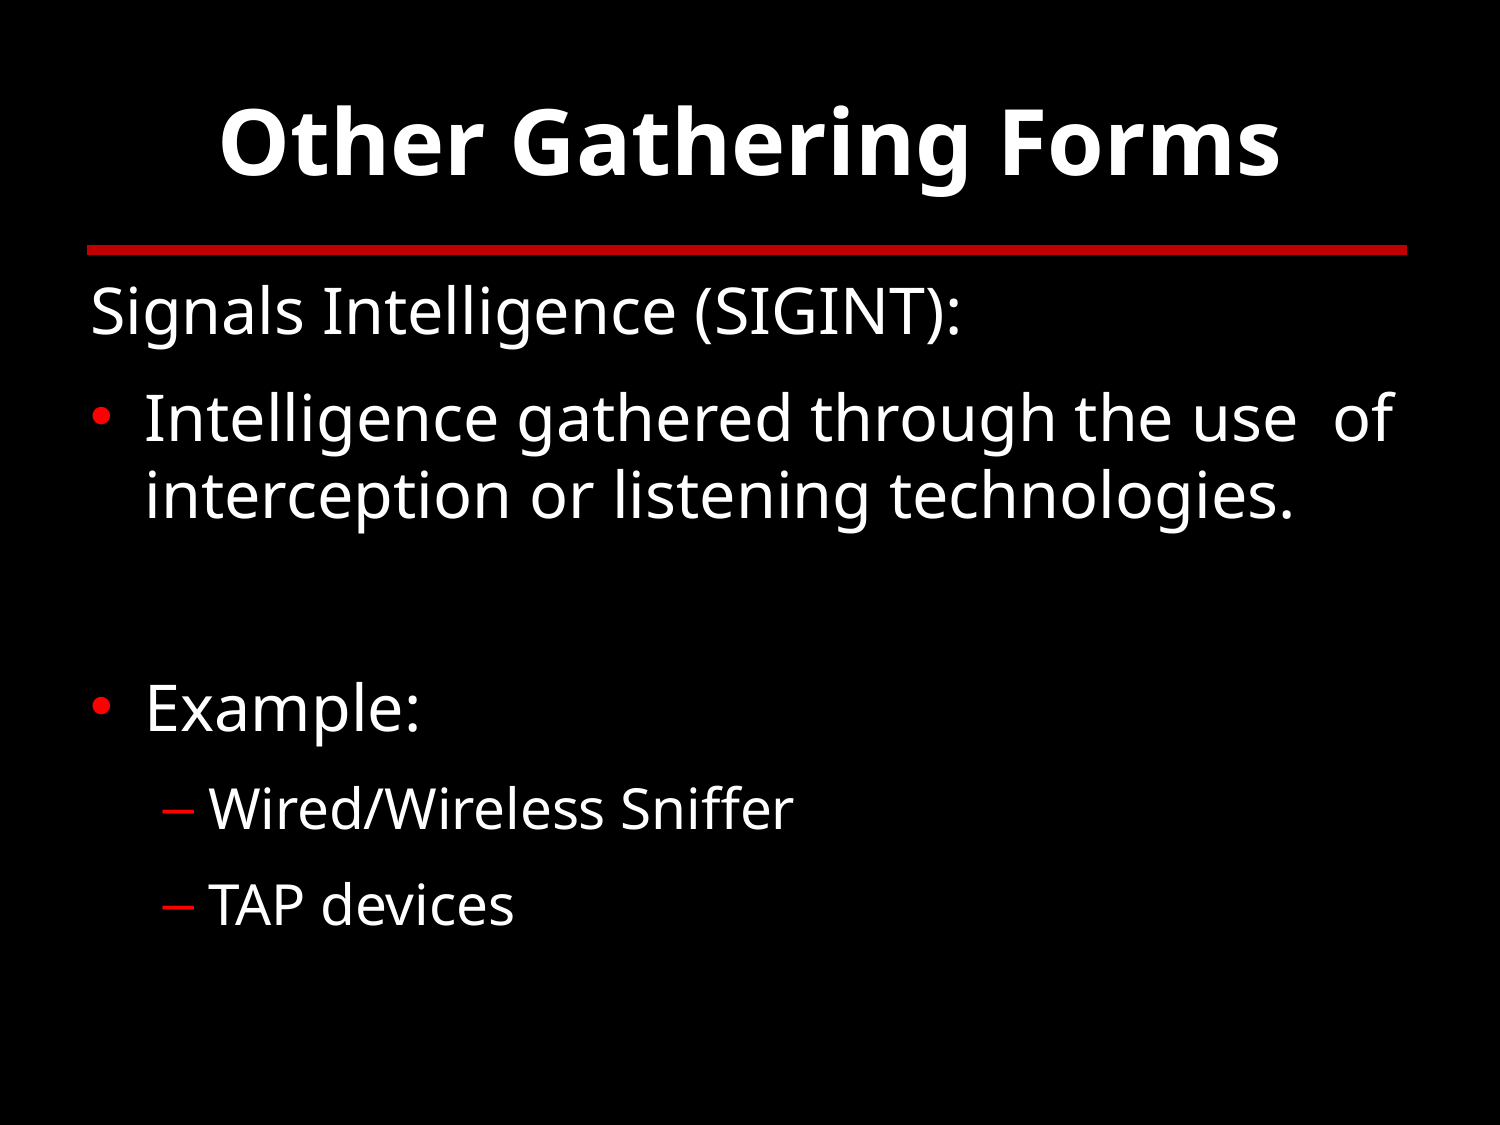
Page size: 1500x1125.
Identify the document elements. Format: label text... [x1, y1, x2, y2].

list Signals Intelligence (SIGINT): Intelligence gathered through the use of interception or listening technologies. Example: Wired/Wireless Sniffer TAP devices [75, 262, 1425, 1005]
title Other Gathering Forms [75, 45, 1425, 233]
